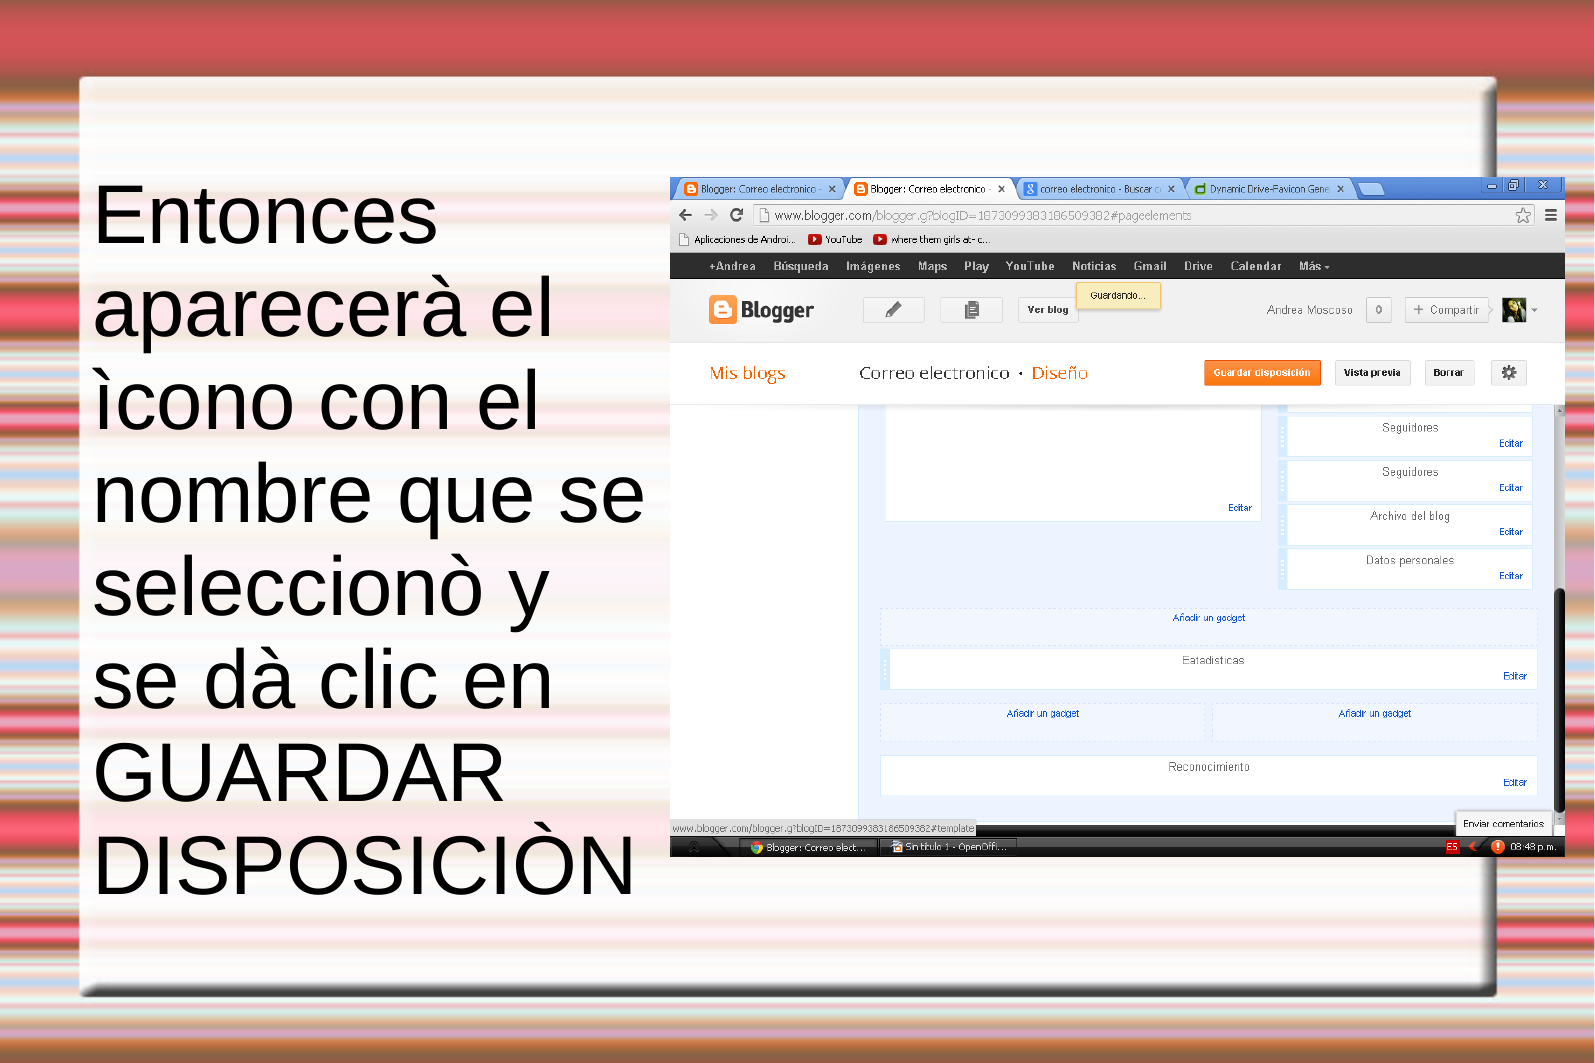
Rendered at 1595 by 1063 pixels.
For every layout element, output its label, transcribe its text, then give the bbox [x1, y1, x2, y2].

picture [0, 0, 1595, 1063]
title Entonces aparecerà el ìcono con el nombre que se seleccionò y se dà clic en GUARDAR DISPOSICIÒN [92, 105, 655, 975]
